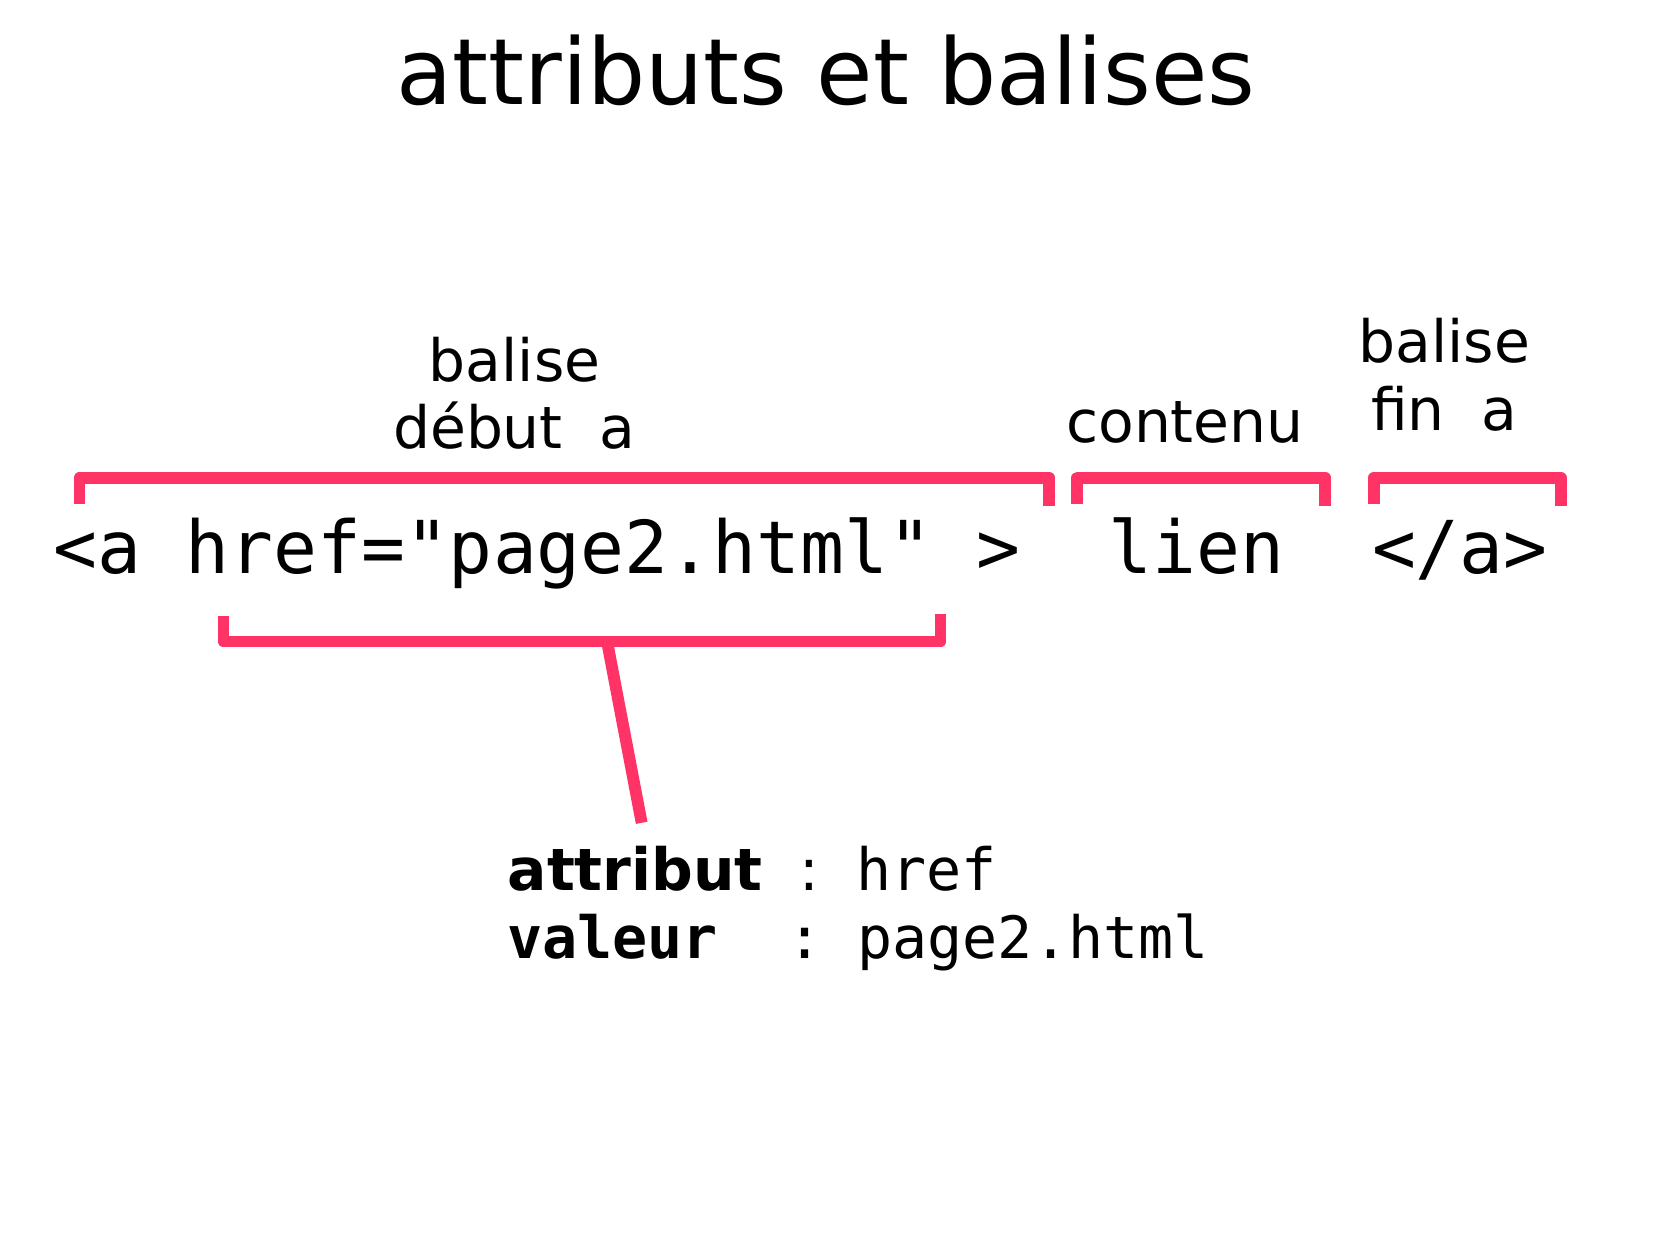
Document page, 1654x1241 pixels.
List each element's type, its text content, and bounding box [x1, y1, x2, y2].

text_box balise début a [393, 327, 665, 463]
text_box <a href="page2.html" > lien </a> [53, 505, 1550, 591]
text_box contenu [1066, 388, 1338, 457]
text_box balise fin a [1358, 308, 1630, 445]
text_box attribut : href valeur : page2.html [507, 836, 1208, 973]
title attributs et balises [0, 11, 1654, 134]
